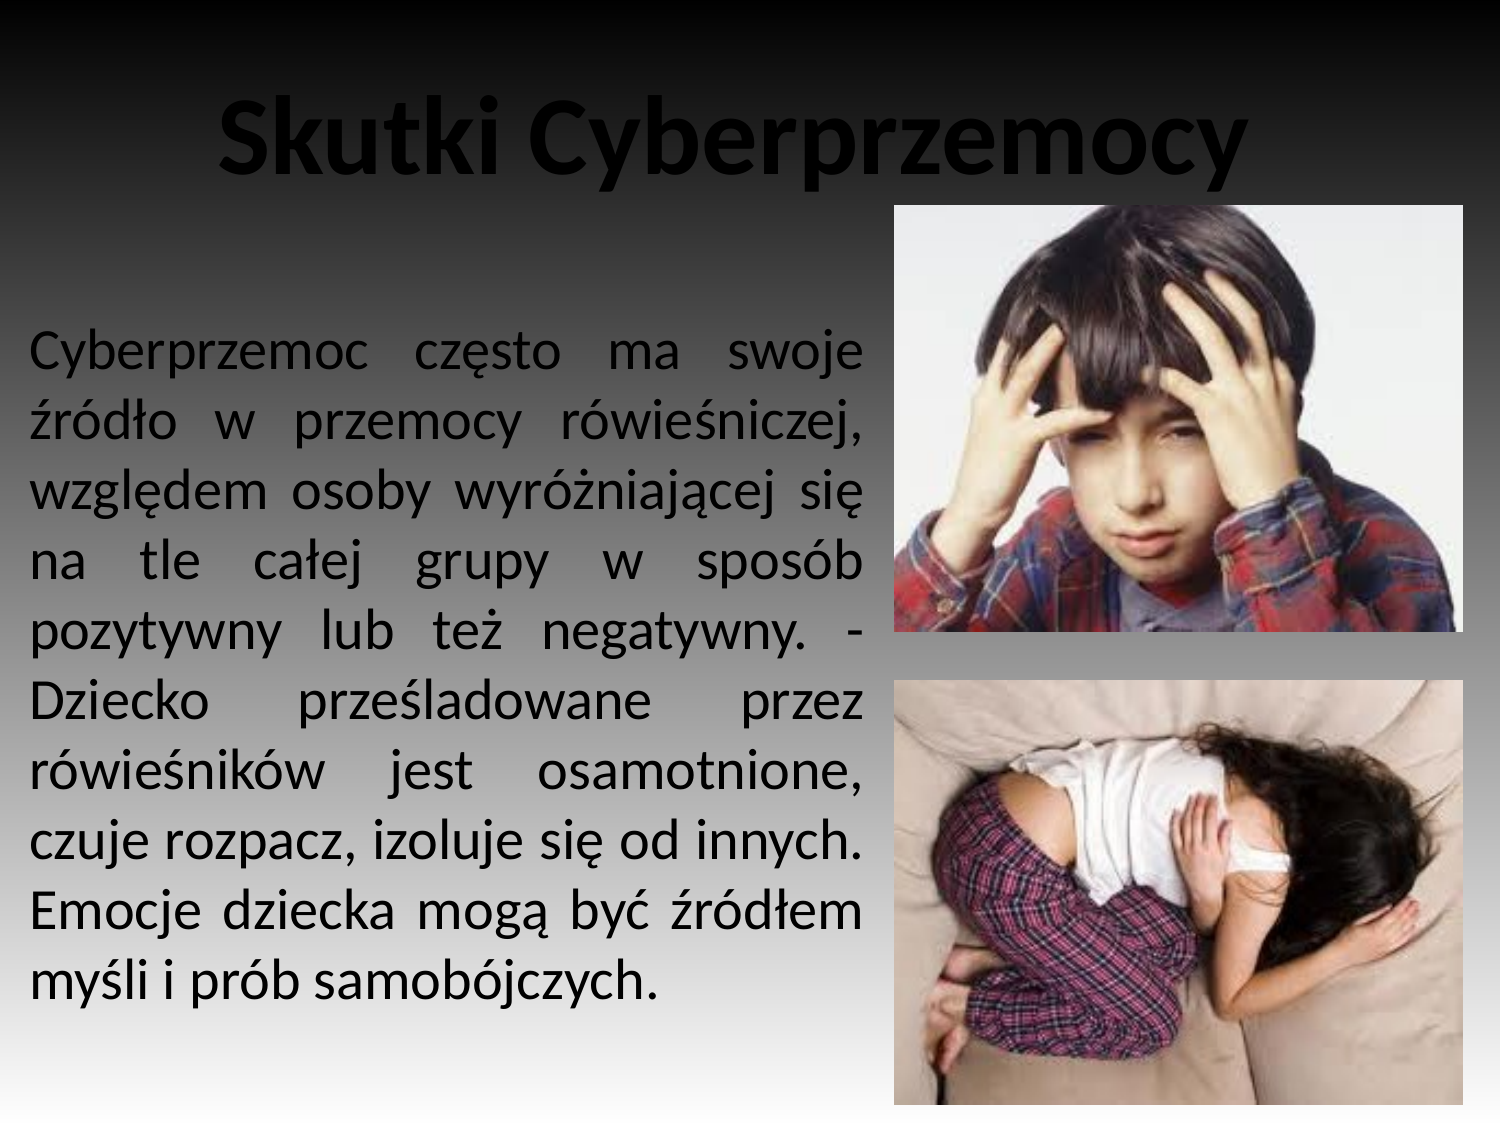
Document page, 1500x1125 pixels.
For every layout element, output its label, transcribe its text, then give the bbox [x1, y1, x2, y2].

picture [894, 205, 1463, 632]
text_box Skutki Cyberprzemocy [176, 54, 1267, 205]
picture [894, 680, 1463, 1105]
title Cyberprzemoc często ma swoje źródło w przemocy rówieśniczej, względem osoby wyróżniającej się na tle całej grupy w sposób pozytywny lub też negatywny. - Dziecko prześladowane przez rówieśników jest osamotnione, czuje rozpacz, izoluje się od innych. Emocje dziecka mogą być źródłem myśli i prób samobójczych. [14, 243, 880, 978]
